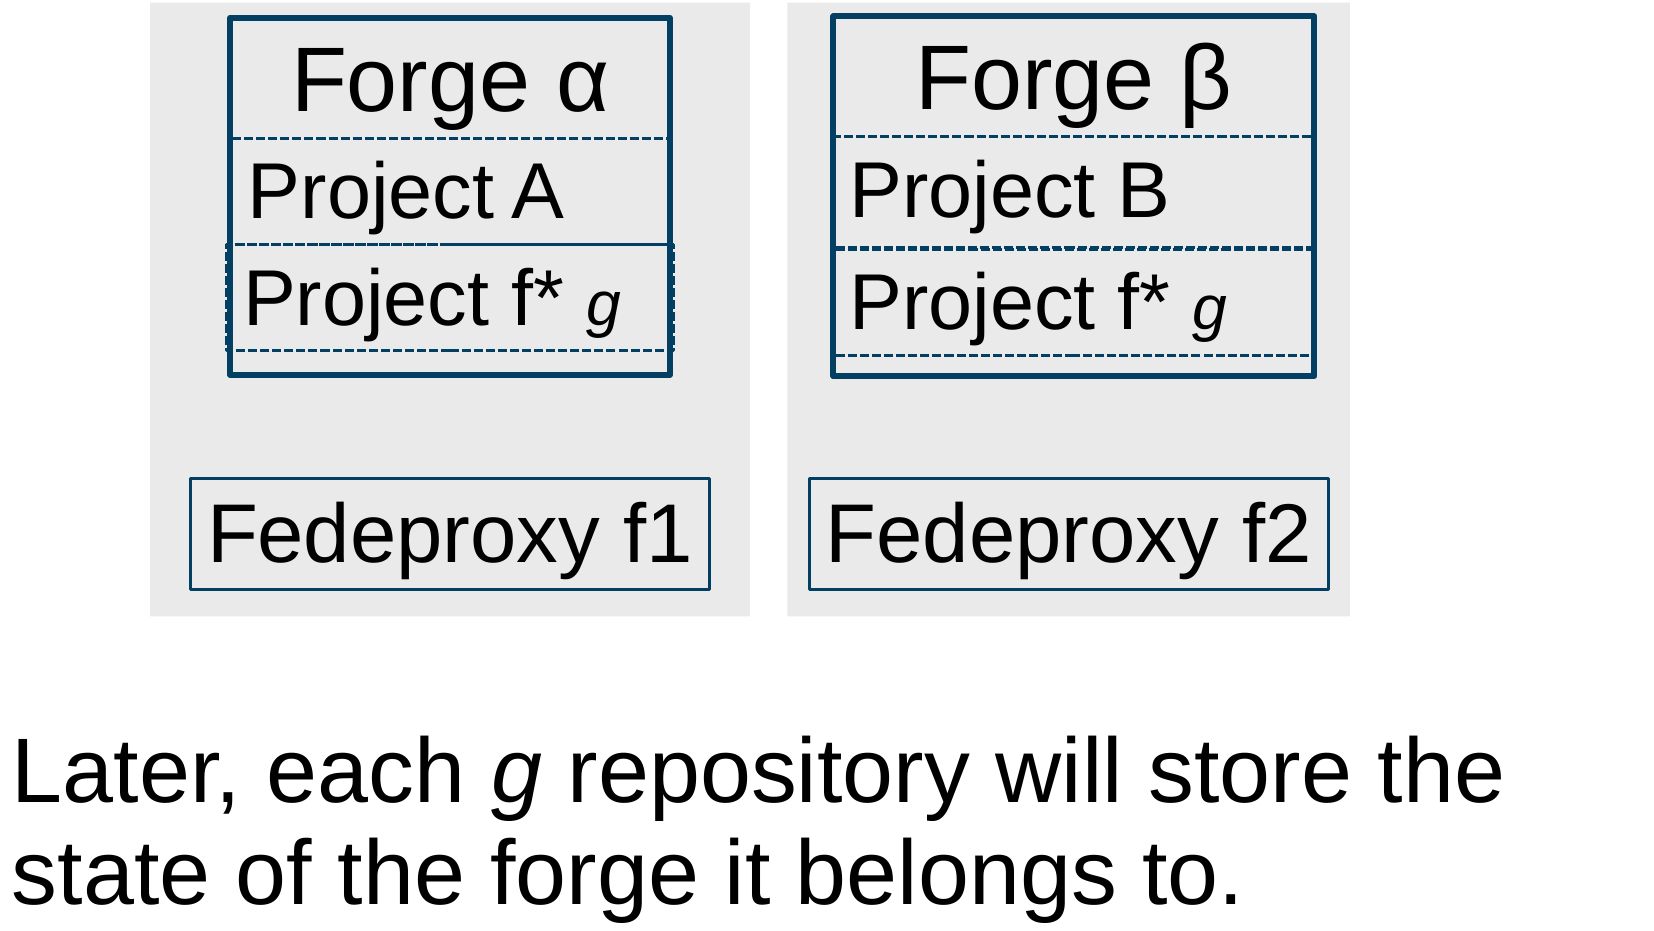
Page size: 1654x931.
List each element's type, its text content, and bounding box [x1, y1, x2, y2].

text_box Forge α [230, 351, 670, 375]
text_box Project A [231, 138, 669, 244]
text_box Project f* g [833, 249, 1315, 356]
text_box [150, 2, 751, 616]
text_box Forge α [230, 17, 670, 141]
text_box Forge β [833, 16, 1315, 137]
text_box Project B [833, 136, 1314, 248]
title Later, each g repository will store the state of the forge it belongs to. [11, 616, 1654, 925]
text_box Project f* g [226, 244, 674, 351]
text_box Fedeproxy f2 [809, 478, 1329, 590]
text_box Forge β [833, 356, 1315, 377]
text_box Fedeproxy f1 [190, 478, 710, 590]
text_box [787, 2, 1350, 616]
